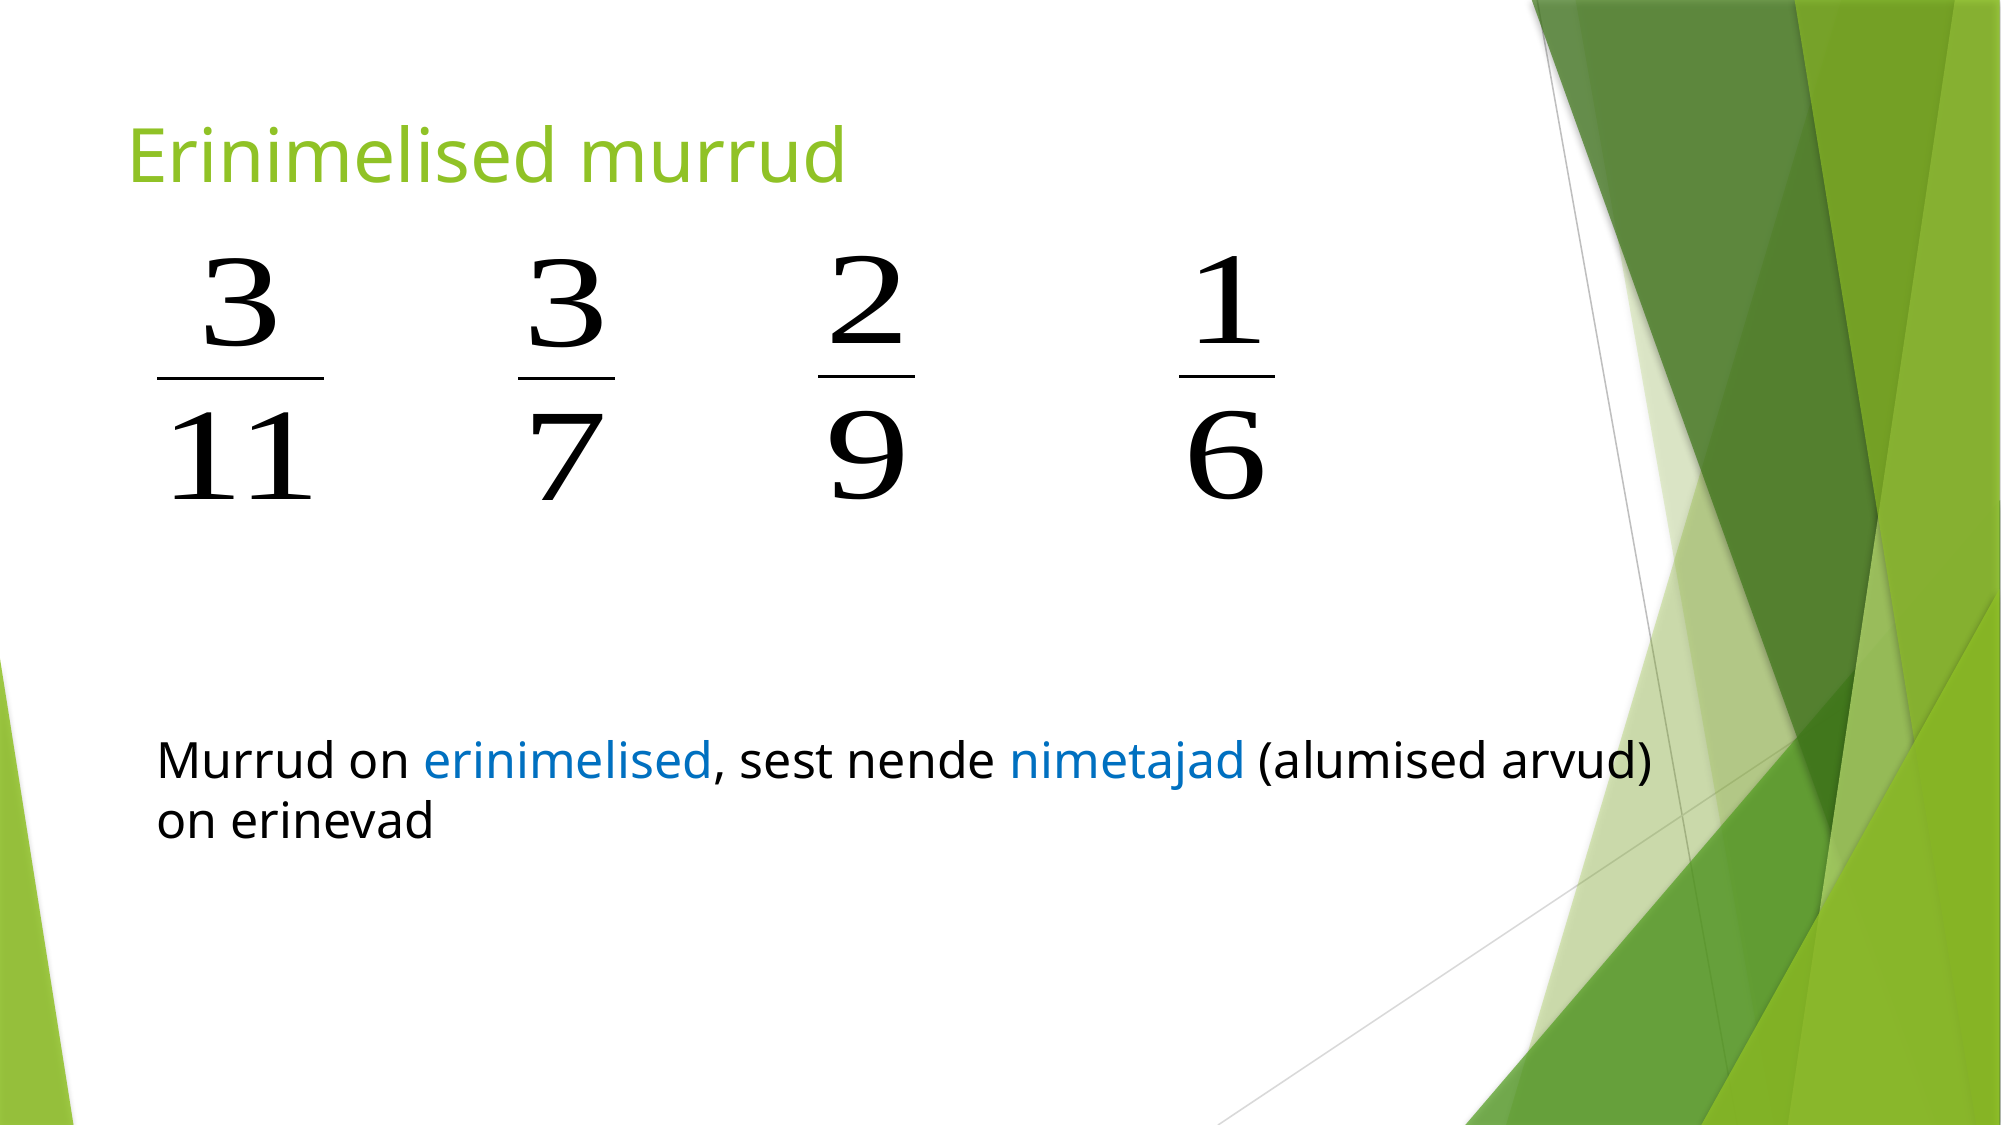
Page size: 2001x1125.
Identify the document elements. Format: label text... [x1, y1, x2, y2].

text_box Murrud on erinimelised, sest nende nimetajad (alumised arvud) on erinevad [141, 721, 1681, 857]
chart [798, 226, 937, 526]
chart [137, 228, 346, 528]
chart [498, 228, 637, 528]
chart [1158, 226, 1297, 526]
title Erinimelised murrud [111, 99, 1522, 317]
